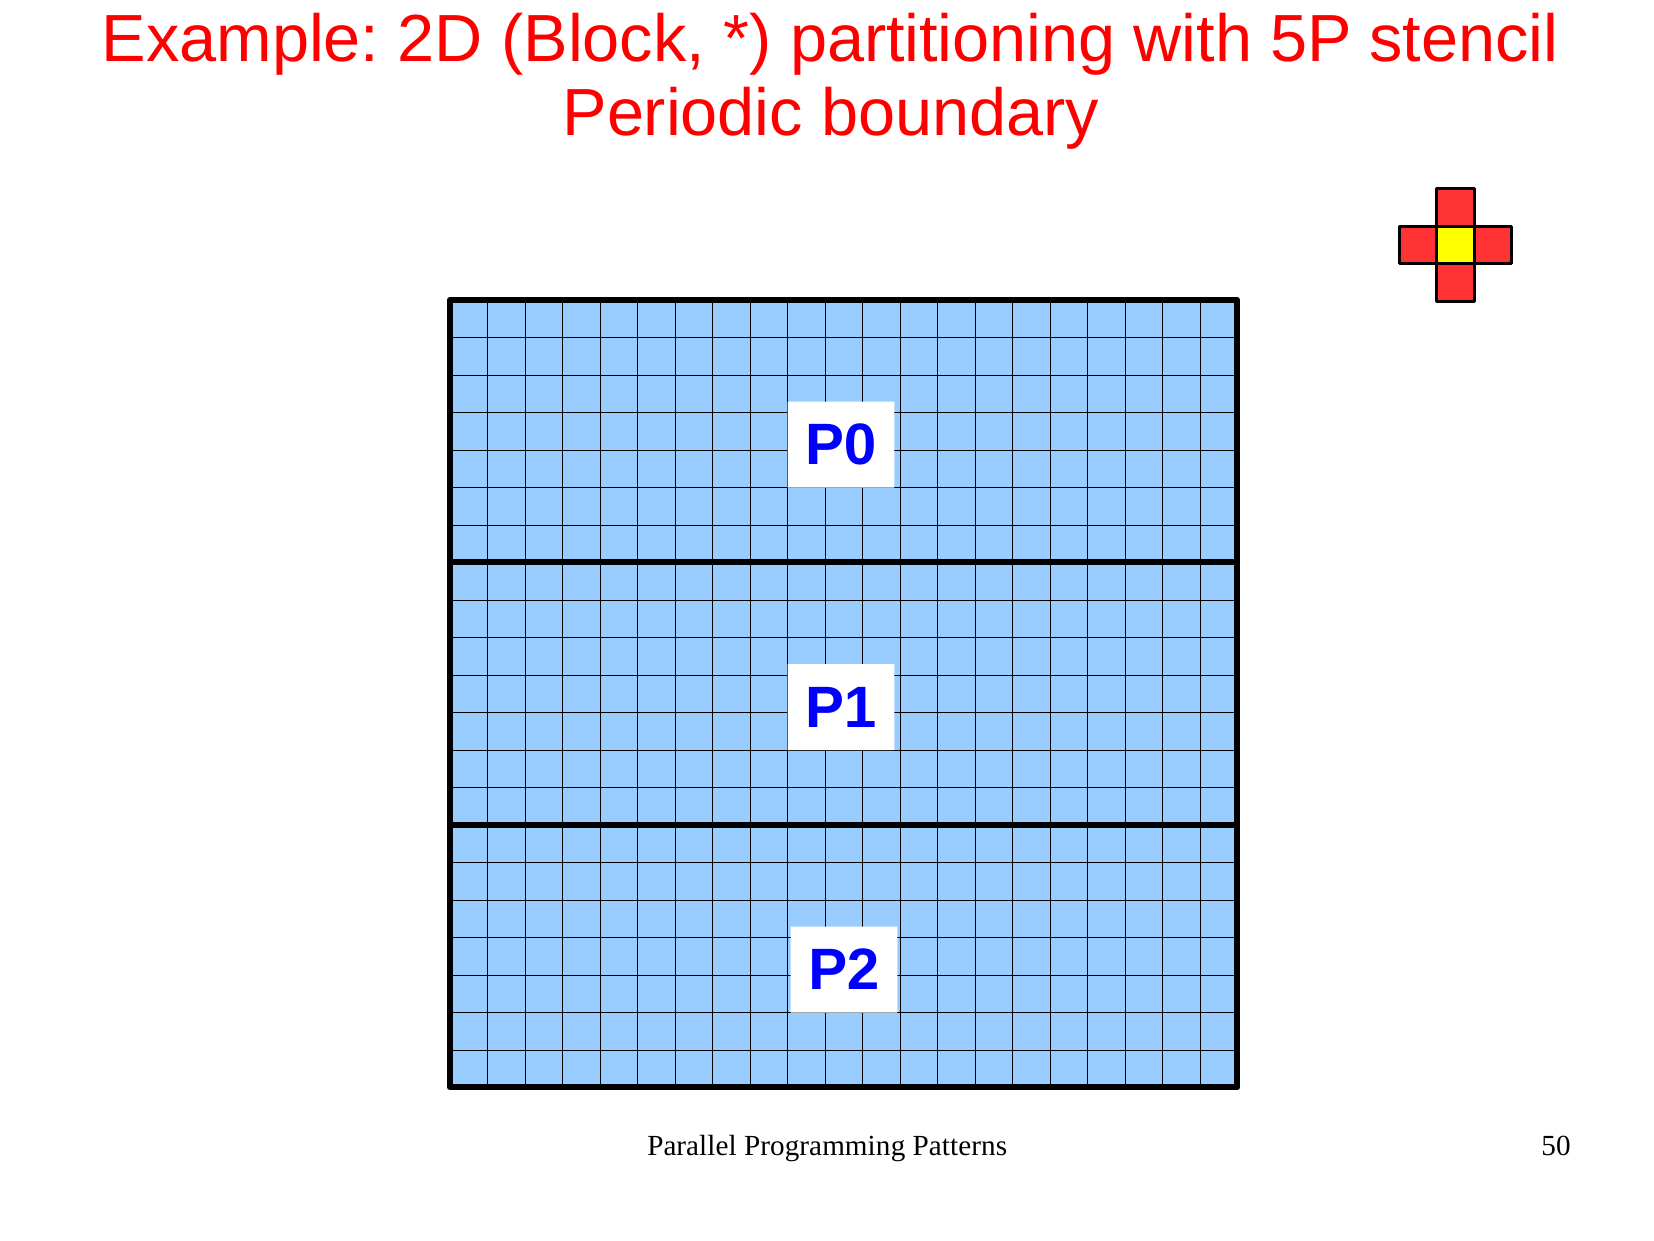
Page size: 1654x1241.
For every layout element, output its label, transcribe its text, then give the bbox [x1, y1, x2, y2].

text_box [563, 713, 600, 750]
text_box [488, 638, 525, 675]
text_box [1126, 938, 1162, 975]
text_box [901, 526, 937, 600]
text_box [601, 526, 637, 600]
text_box [713, 676, 750, 712]
text_box [1013, 413, 1050, 450]
text_box [1013, 488, 1050, 525]
text_box [976, 376, 1012, 412]
text_box [1088, 788, 1125, 862]
text_box [788, 638, 825, 664]
text_box [751, 1013, 787, 1050]
text_box [938, 376, 975, 412]
text_box [976, 638, 1012, 675]
text_box [826, 1013, 862, 1050]
text_box [1013, 451, 1050, 487]
text_box [826, 488, 862, 525]
text_box [638, 451, 675, 487]
text_box [601, 488, 637, 525]
text_box [1051, 526, 1087, 600]
title Example: 2D (Block, *) partitioning with 5P stencil Periodic boundary [86, 0, 1576, 151]
text_box [901, 1013, 937, 1050]
text_box [1201, 488, 1238, 525]
text_box [895, 676, 900, 712]
text_box [1201, 376, 1238, 412]
text_box [788, 488, 825, 525]
text_box [563, 676, 600, 712]
text_box [826, 751, 862, 787]
text_box [638, 413, 675, 450]
text_box [1051, 338, 1087, 375]
text_box [713, 938, 750, 975]
text_box [938, 863, 975, 900]
text_box [938, 488, 975, 525]
text_box P1 [787, 664, 895, 751]
text_box [1051, 676, 1087, 712]
text_box [826, 601, 862, 637]
text_box [1013, 1013, 1050, 1050]
text_box [526, 751, 562, 787]
text_box [713, 1013, 750, 1050]
text_box [563, 338, 600, 375]
text_box [563, 938, 600, 975]
text_box [488, 901, 525, 937]
text_box [826, 863, 862, 900]
text_box [676, 451, 712, 487]
text_box [1013, 901, 1050, 937]
text_box [1163, 526, 1200, 600]
text_box [901, 488, 937, 525]
text_box [938, 751, 975, 787]
text_box [601, 938, 637, 975]
text_box [1201, 713, 1238, 750]
text_box [1163, 863, 1200, 900]
text_box [601, 976, 637, 1012]
text_box [601, 601, 637, 637]
text_box [488, 338, 525, 375]
text_box [1051, 713, 1087, 750]
text_box [976, 901, 1012, 937]
text_box [1051, 863, 1087, 900]
text_box [638, 863, 675, 900]
text_box [938, 788, 975, 862]
text_box [713, 863, 750, 900]
text_box [713, 751, 750, 787]
text_box [713, 376, 750, 412]
text_box [1088, 488, 1125, 525]
text_box [713, 638, 750, 675]
text_box [713, 601, 750, 637]
text_box [563, 488, 600, 525]
text_box [1088, 1051, 1125, 1088]
text_box [938, 338, 975, 375]
text_box [863, 1013, 900, 1050]
text_box [563, 1013, 600, 1050]
text_box [863, 901, 900, 937]
text_box [713, 413, 750, 450]
text_box [1126, 788, 1162, 862]
text_box [713, 451, 750, 487]
text_box [1163, 1051, 1200, 1088]
text_box P2 [790, 926, 898, 1013]
text_box [488, 1051, 525, 1088]
text_box [526, 863, 562, 900]
text_box [1126, 451, 1162, 487]
text_box [938, 676, 975, 712]
text_box [938, 901, 975, 937]
text_box [563, 376, 600, 412]
text_box [1088, 751, 1125, 787]
text_box [526, 413, 562, 450]
text_box [676, 976, 712, 1012]
text_box [526, 526, 562, 600]
text_box [895, 451, 900, 487]
text_box [788, 601, 825, 637]
text_box [1163, 338, 1200, 375]
text_box [1013, 976, 1050, 1012]
text_box [1201, 901, 1238, 937]
text_box [863, 338, 900, 375]
text_box [676, 376, 712, 412]
text_box [1088, 976, 1125, 1012]
text_box [976, 1013, 1012, 1050]
text_box [901, 413, 937, 450]
text_box [638, 751, 675, 787]
text_box [1201, 751, 1238, 787]
text_box [1013, 938, 1050, 975]
text_box [863, 488, 900, 525]
text_box [1163, 938, 1200, 975]
text_box [1201, 938, 1238, 975]
text_box [526, 901, 562, 937]
text_box [601, 376, 637, 412]
text_box [826, 1051, 862, 1088]
text_box [826, 901, 862, 926]
text_box [1051, 413, 1087, 450]
text_box [526, 676, 562, 712]
text_box [1126, 976, 1162, 1012]
text_box [1126, 338, 1162, 375]
text_box [976, 601, 1012, 637]
text_box [1051, 601, 1087, 637]
text_box [1051, 901, 1087, 937]
text_box [676, 1013, 712, 1050]
text_box [1201, 526, 1238, 600]
text_box [526, 638, 562, 675]
text_box [1163, 901, 1200, 937]
text_box [563, 901, 600, 937]
text_box [1201, 338, 1238, 375]
text_box [1201, 413, 1238, 450]
text_box [713, 713, 750, 750]
text_box [751, 676, 787, 712]
text_box [563, 638, 600, 675]
text_box [1126, 413, 1162, 450]
text_box [938, 413, 975, 450]
text_box [1013, 863, 1050, 900]
text_box [526, 1051, 562, 1088]
text_box [563, 1051, 600, 1088]
text_box [1013, 713, 1050, 750]
text_box [1126, 488, 1162, 525]
text_box [713, 526, 750, 600]
text_box [1163, 788, 1200, 862]
text_box [1051, 788, 1087, 862]
text_box [1163, 751, 1200, 787]
text_box [676, 901, 712, 937]
text_box [601, 413, 637, 450]
text_box [901, 638, 937, 675]
text_box [676, 713, 712, 750]
text_box [1013, 676, 1050, 712]
text_box [895, 713, 900, 750]
text_box [1163, 488, 1200, 525]
text_box [488, 1013, 525, 1050]
text_box [1163, 376, 1200, 412]
text_box [601, 788, 637, 862]
text_box [788, 863, 825, 900]
text_box [601, 1013, 637, 1050]
text_box [601, 863, 637, 900]
text_box [751, 338, 787, 375]
text_box [601, 451, 637, 487]
text_box [901, 676, 937, 712]
text_box [1013, 526, 1050, 600]
text_box [1088, 451, 1125, 487]
text_box [751, 601, 787, 637]
text_box [863, 601, 900, 637]
text_box [1126, 376, 1162, 412]
text_box [788, 901, 825, 937]
text_box [1051, 376, 1087, 412]
text_box [526, 601, 562, 637]
text_box [826, 526, 862, 600]
text_box [863, 863, 900, 900]
text_box [901, 338, 937, 375]
text_box [449, 299, 1238, 1088]
text_box [676, 863, 712, 900]
text_box [488, 376, 525, 412]
text_box [976, 976, 1012, 1012]
text_box [638, 601, 675, 637]
text_box [895, 413, 900, 450]
text_box [976, 451, 1012, 487]
text_box P0 [787, 401, 895, 488]
text_box [713, 788, 750, 862]
text_box [1126, 713, 1162, 750]
text_box [1088, 338, 1125, 375]
text_box [1126, 1013, 1162, 1050]
text_box [638, 676, 675, 712]
text_box [863, 1051, 900, 1088]
text_box [1201, 601, 1238, 637]
text_box [601, 751, 637, 787]
text_box [676, 638, 712, 675]
text_box [751, 713, 787, 750]
text_box [1163, 451, 1200, 487]
text_box [788, 376, 825, 401]
text_box [901, 1051, 937, 1088]
text_box [1088, 901, 1125, 937]
text_box [1051, 488, 1087, 525]
text_box [1051, 1051, 1087, 1088]
text_box [976, 526, 1012, 600]
text_box [1088, 413, 1125, 450]
text_box [788, 751, 825, 787]
text_box [488, 413, 525, 450]
text_box [526, 788, 562, 862]
text_box [563, 751, 600, 787]
text_box [1051, 938, 1087, 975]
text_box [1088, 601, 1125, 637]
text_box [901, 976, 937, 1012]
text_box [488, 488, 525, 525]
text_box [901, 601, 937, 637]
text_box [751, 788, 787, 862]
text_box [938, 713, 975, 750]
text_box [713, 901, 750, 937]
text_box [526, 338, 562, 375]
text_box [788, 788, 825, 862]
text_box [901, 901, 937, 937]
text_box [1126, 1051, 1162, 1088]
text_box [676, 676, 712, 712]
text_box [638, 638, 675, 675]
text_box [788, 1013, 825, 1050]
text_box [488, 526, 525, 600]
text_box [526, 451, 562, 487]
text_box [526, 713, 562, 750]
text_box [751, 488, 787, 525]
text_box [638, 1013, 675, 1050]
text_box [1163, 976, 1200, 1012]
text_box [751, 376, 787, 412]
text_box [1163, 413, 1200, 450]
text_box [488, 751, 525, 787]
text_box [488, 938, 525, 975]
text_box [638, 376, 675, 412]
text_box [638, 526, 675, 600]
text_box [676, 1051, 712, 1088]
text_box [1163, 676, 1200, 712]
text_box [1126, 601, 1162, 637]
text_box [1201, 1051, 1238, 1088]
text_box [488, 788, 525, 862]
text_box [1088, 938, 1125, 975]
text_box [938, 938, 975, 975]
text_box [638, 713, 675, 750]
text_box [526, 938, 562, 975]
text_box [901, 788, 937, 862]
text_box [713, 338, 750, 375]
text_box [938, 601, 975, 637]
text_box [1088, 1013, 1125, 1050]
text_box [638, 976, 675, 1012]
text_box [676, 751, 712, 787]
text_box [1201, 1013, 1238, 1050]
text_box [526, 976, 562, 1012]
text_box [751, 526, 787, 600]
text_box [976, 863, 1012, 900]
text_box [638, 488, 675, 525]
text_box [826, 338, 862, 375]
text_box [751, 413, 787, 450]
text_box [526, 376, 562, 412]
text_box [1201, 676, 1238, 712]
text_box [676, 526, 712, 600]
text_box [563, 526, 600, 600]
text_box [1013, 751, 1050, 787]
text_box [1051, 451, 1087, 487]
text_box [788, 526, 825, 600]
text_box [901, 376, 937, 412]
text_box [601, 1051, 637, 1088]
text_box [938, 1013, 975, 1050]
text_box [751, 751, 787, 787]
text_box [1013, 638, 1050, 675]
text_box [976, 338, 1012, 375]
text_box [1088, 676, 1125, 712]
text_box [1201, 788, 1238, 862]
text_box [863, 376, 900, 412]
text_box [563, 863, 600, 900]
text_box [976, 938, 1012, 975]
text_box [788, 338, 825, 375]
text_box [1088, 863, 1125, 900]
text_box [751, 901, 787, 937]
text_box [676, 488, 712, 525]
text_box [1013, 376, 1050, 412]
text_box [488, 713, 525, 750]
text_box [638, 938, 675, 975]
text_box [1051, 751, 1087, 787]
text_box [1201, 976, 1238, 1012]
text_box [938, 526, 975, 600]
text_box [1013, 788, 1050, 862]
text_box [938, 1051, 975, 1088]
text_box [1088, 526, 1125, 600]
text_box [1201, 451, 1238, 487]
text_box [1201, 863, 1238, 900]
text_box [488, 976, 525, 1012]
text_box [976, 676, 1012, 712]
text_box [563, 601, 600, 637]
text_box [713, 488, 750, 525]
text_box [1126, 526, 1162, 600]
text_box [1126, 751, 1162, 787]
text_box [1163, 713, 1200, 750]
text_box [901, 751, 937, 787]
text_box [1163, 638, 1200, 675]
text_box [526, 1013, 562, 1050]
text_box [563, 451, 600, 487]
text_box [751, 938, 787, 975]
text_box [976, 713, 1012, 750]
text_box [788, 1051, 825, 1088]
text_box [1051, 976, 1087, 1012]
text_box [976, 788, 1012, 862]
text_box [1126, 676, 1162, 712]
text_box [601, 901, 637, 937]
text_box [601, 638, 637, 675]
text_box [1013, 601, 1050, 637]
text_box [1013, 1051, 1050, 1088]
text_box [676, 338, 712, 375]
text_box [826, 638, 862, 664]
text_box [638, 338, 675, 375]
text_box [938, 451, 975, 487]
text_box [901, 938, 937, 975]
text_box [938, 976, 975, 1012]
text_box [1163, 601, 1200, 637]
text_box [676, 788, 712, 862]
text_box [1088, 376, 1125, 412]
text_box [976, 488, 1012, 525]
text_box [563, 976, 600, 1012]
text_box [1013, 338, 1050, 375]
text_box [901, 451, 937, 487]
text_box [826, 788, 862, 862]
text_box [976, 413, 1012, 450]
text_box [488, 676, 525, 712]
text_box [976, 1051, 1012, 1088]
text_box [1088, 713, 1125, 750]
text_box [751, 451, 787, 487]
text_box [488, 863, 525, 900]
text_box [601, 338, 637, 375]
text_box [676, 601, 712, 637]
text_box [976, 751, 1012, 787]
text_box [1126, 863, 1162, 900]
text_box [863, 526, 900, 600]
text_box [638, 788, 675, 862]
text_box [751, 638, 787, 675]
text_box [1126, 901, 1162, 937]
text_box [1051, 1013, 1087, 1050]
text_box [1051, 638, 1087, 675]
text_box [676, 413, 712, 450]
text_box [751, 976, 787, 1012]
text_box [713, 1051, 750, 1088]
text_box [638, 1051, 675, 1088]
text_box [1201, 638, 1238, 675]
text_box [1126, 638, 1162, 675]
text_box [751, 863, 787, 900]
text_box [563, 413, 600, 450]
text_box [826, 376, 862, 401]
text_box [638, 901, 675, 937]
text_box [563, 788, 600, 862]
text_box [676, 938, 712, 975]
text_box [601, 676, 637, 712]
text_box [488, 451, 525, 487]
text_box [863, 788, 900, 862]
text_box [1399, 188, 1512, 302]
text_box [601, 713, 637, 750]
text_box [751, 1051, 787, 1088]
text_box [1088, 638, 1125, 675]
text_box [526, 488, 562, 525]
text_box [938, 638, 975, 675]
text_box [863, 638, 900, 675]
text_box [901, 713, 937, 750]
text_box [901, 863, 937, 900]
text_box [1163, 1013, 1200, 1050]
text_box [713, 976, 750, 1012]
text_box [863, 751, 900, 787]
text_box [488, 601, 525, 637]
